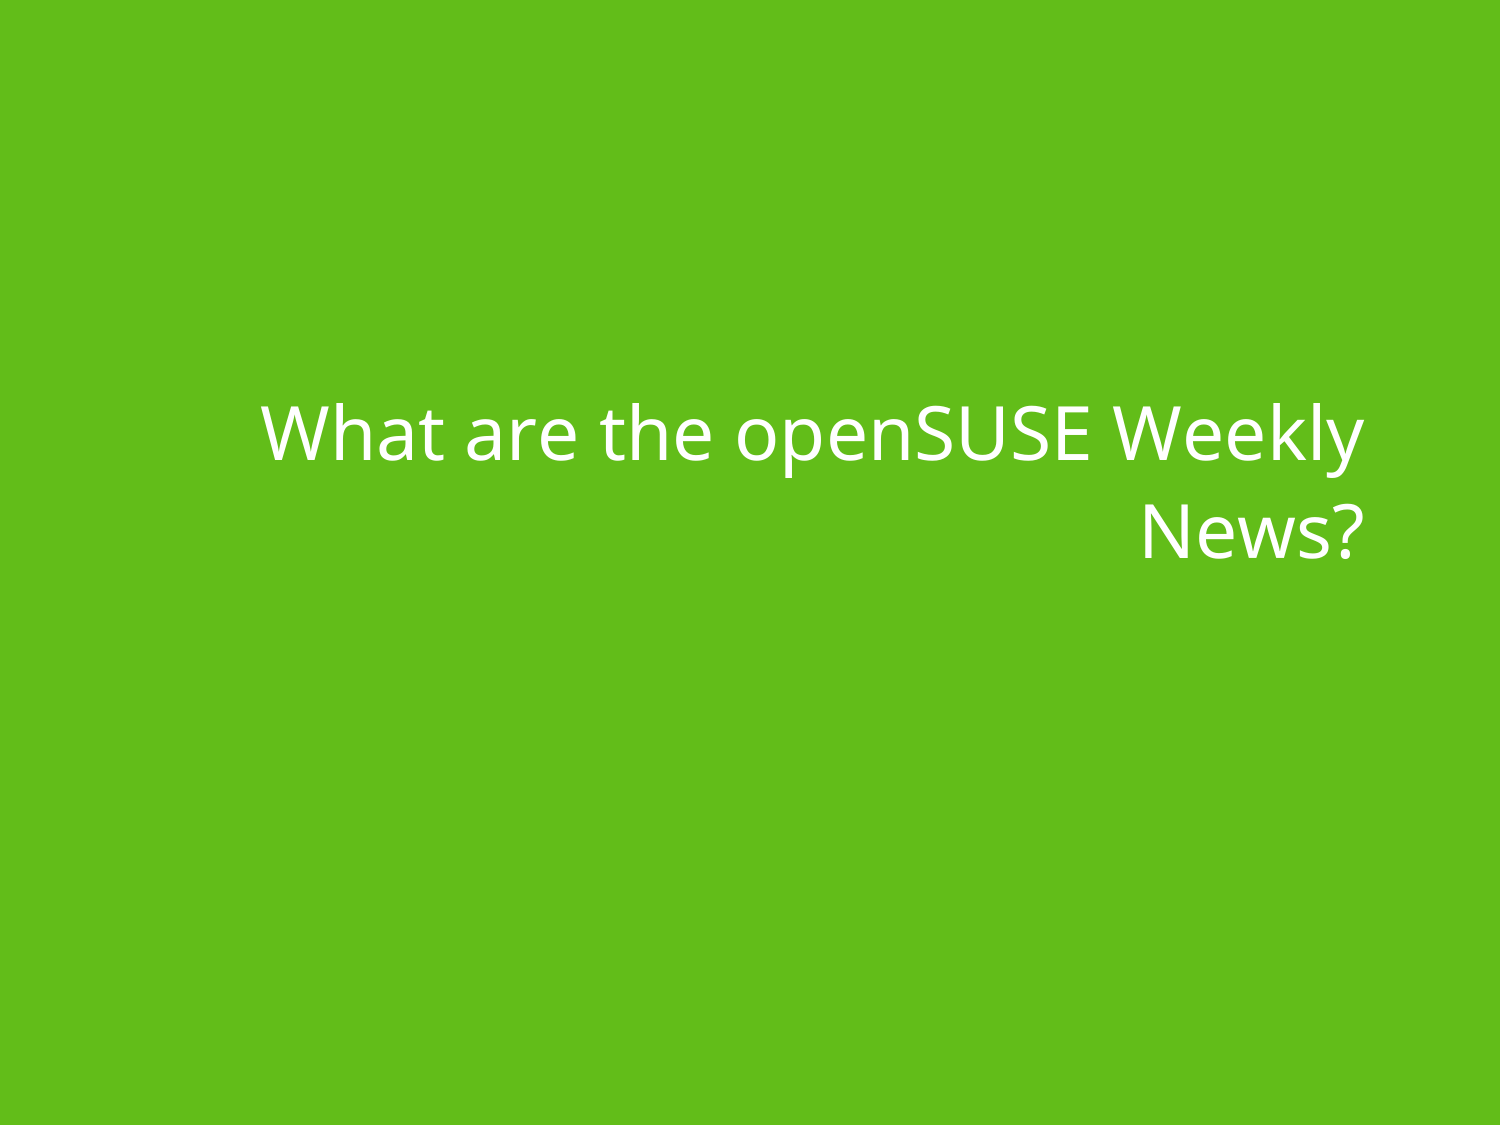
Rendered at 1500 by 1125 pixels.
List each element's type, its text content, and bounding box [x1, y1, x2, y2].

title What are the openSUSE Weekly News? [39, 386, 1380, 575]
